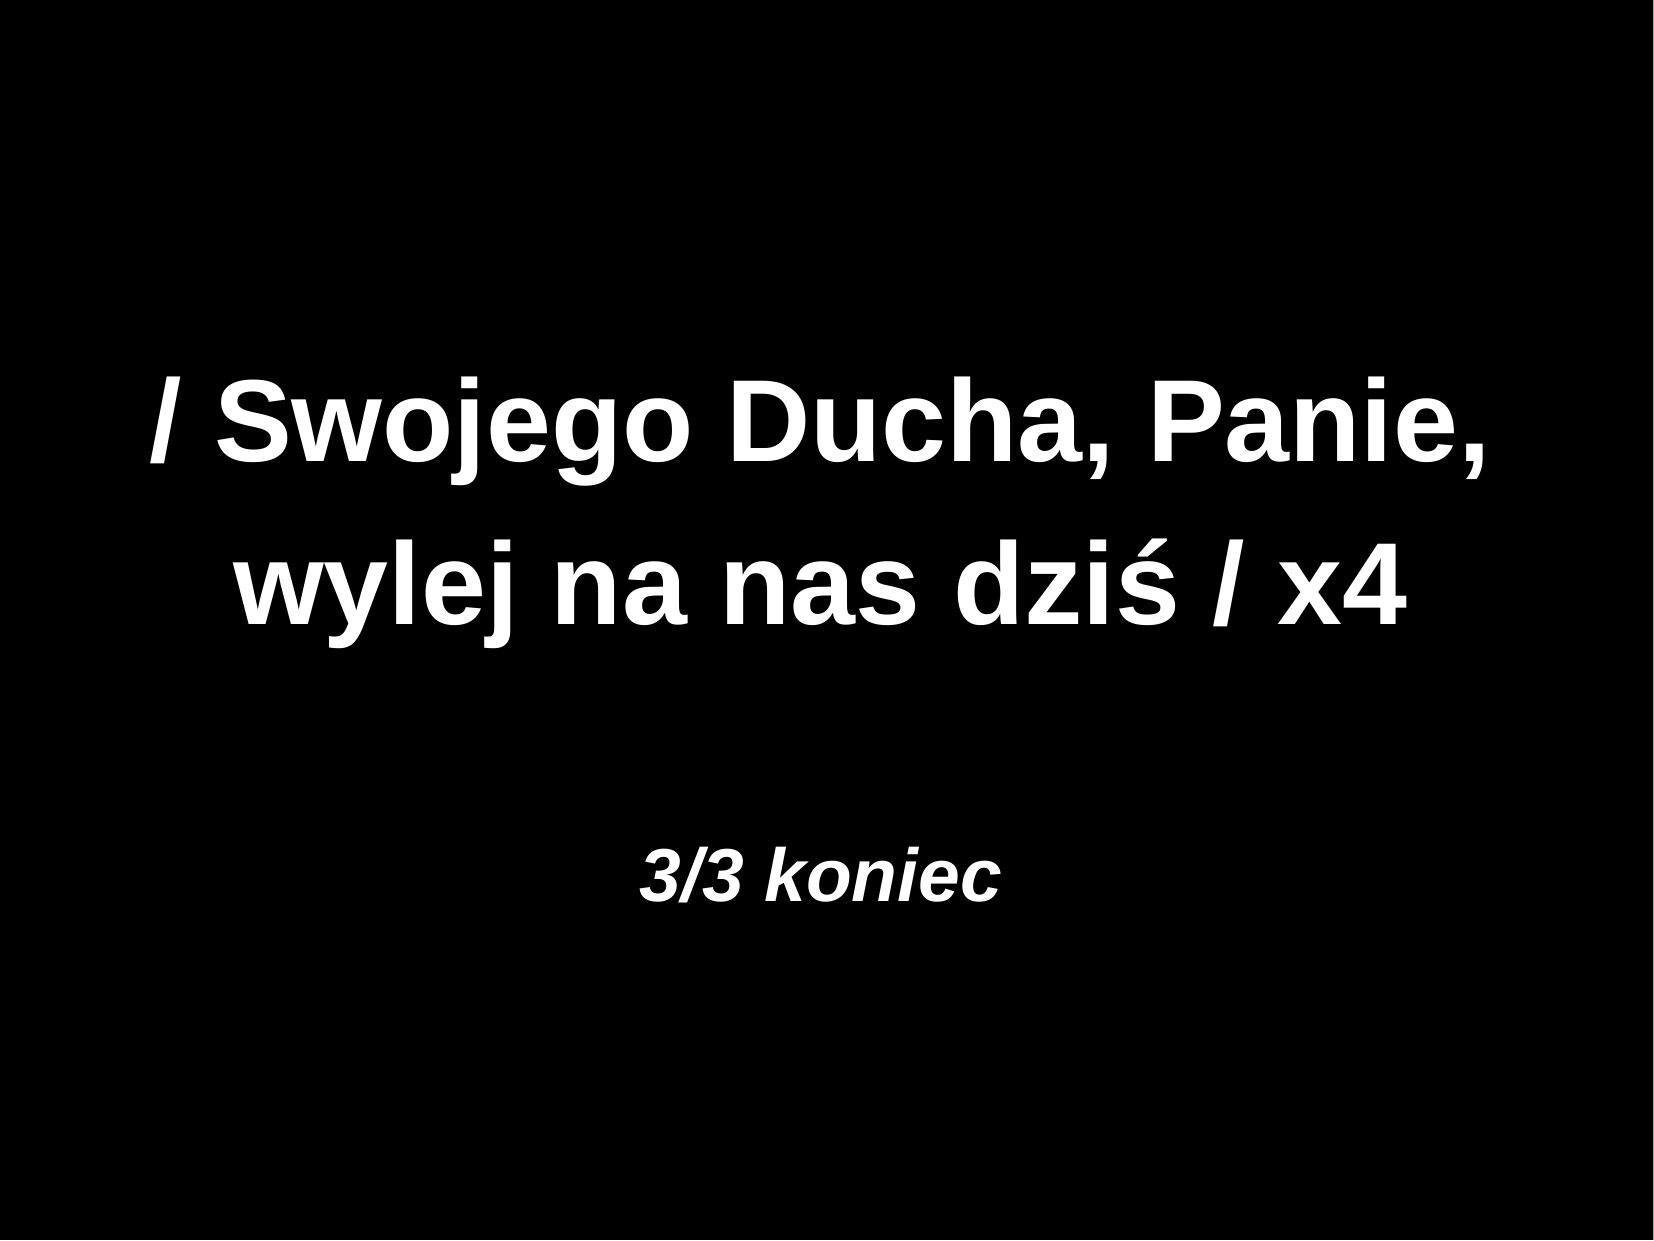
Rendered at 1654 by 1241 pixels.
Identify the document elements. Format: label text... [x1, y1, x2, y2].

subtitle / Swojego Ducha, Panie, wylej na nas dziś / x4 3/3 koniec [0, 0, 1642, 1241]
